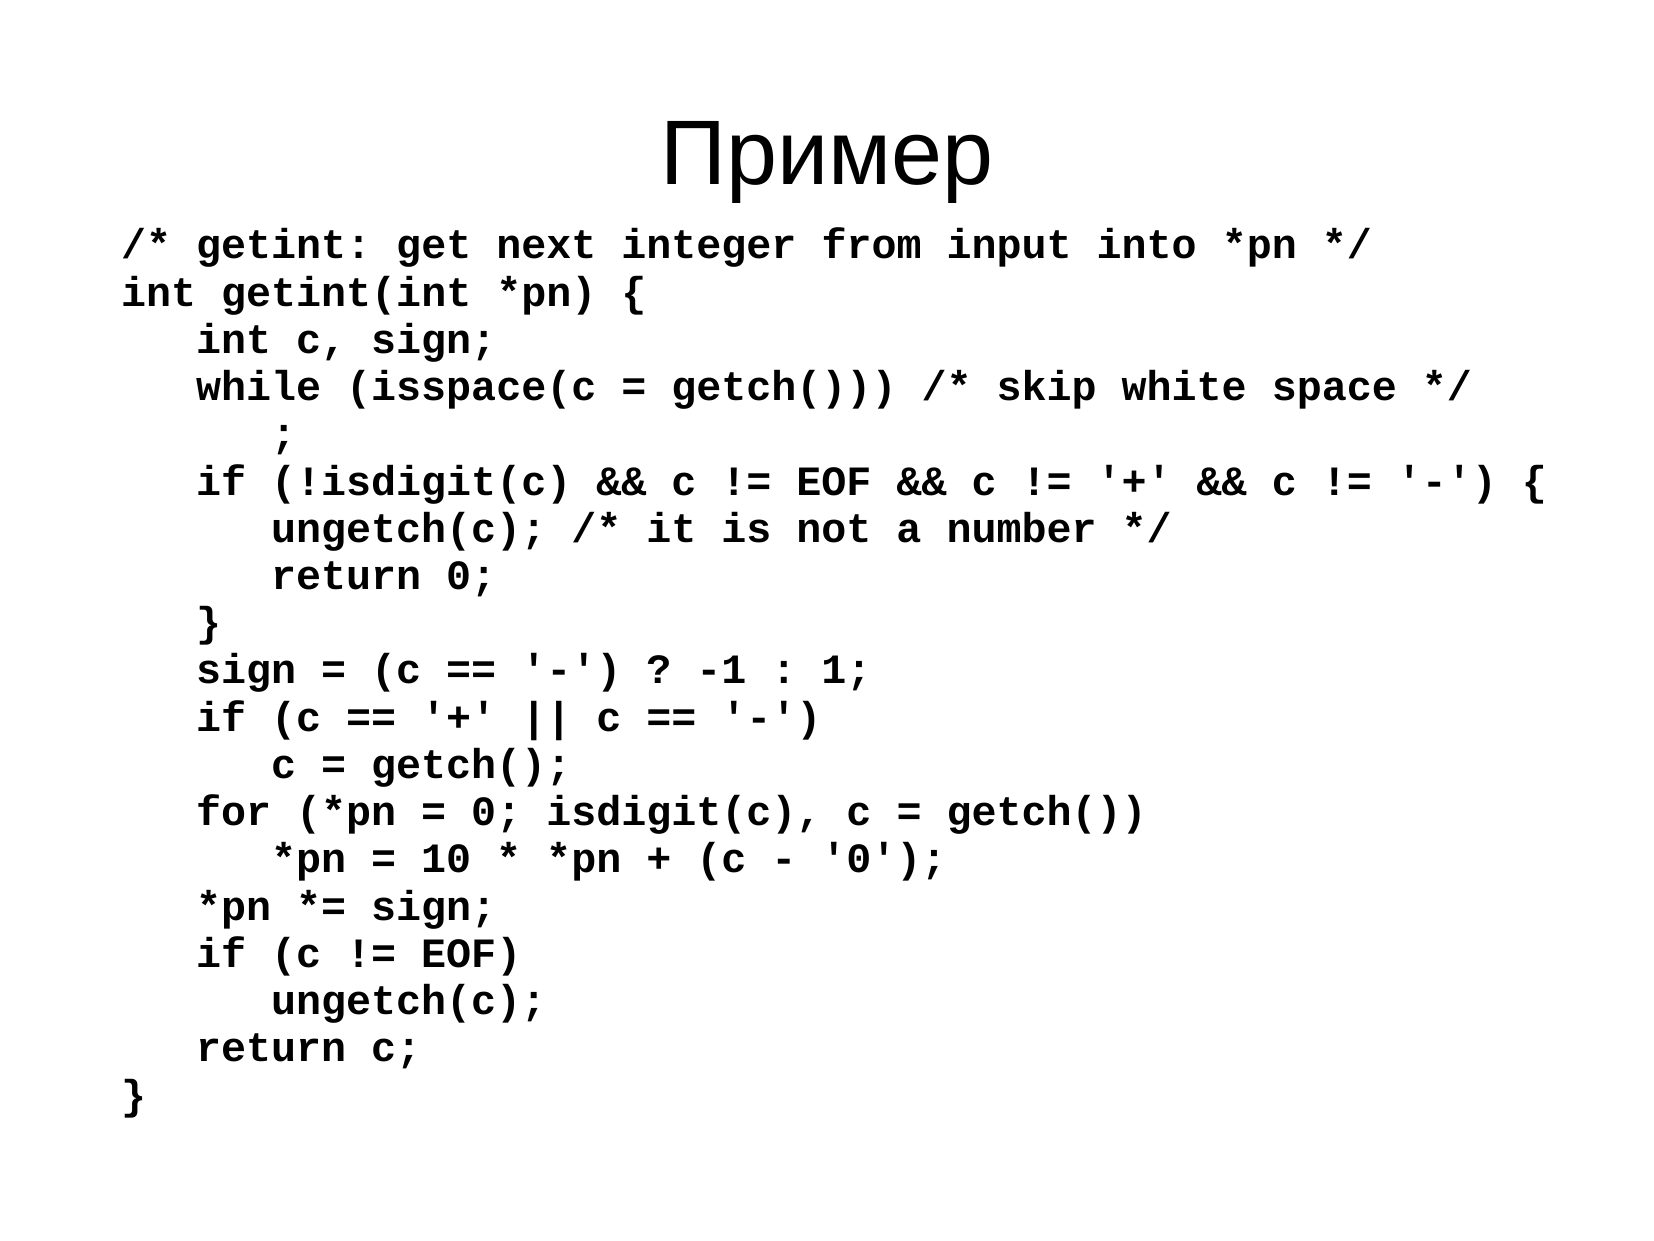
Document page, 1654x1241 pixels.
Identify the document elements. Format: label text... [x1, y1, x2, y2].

text_box /* getint: get next integer from input into *pn */ int getint(int *pn) { int c, sign; while (isspace(c = getch())) /* skip white space */ ; if (!isdigit(c) && c != EOF && c != '+' && c != '-') { ungetch(c); /* it is not a number */ return 0; } sign = (c == '-') ? -1 : 1; if (c == '+' || c == '-') c = getch(); for (*pn = 0; isdigit(c), c = getch()) *pn = 10 * *pn + (c - '0'); *pn *= sign; if (c != EOF) ungetch(c); return c; } [106, 216, 1654, 1140]
title Пример [82, 49, 1571, 257]
